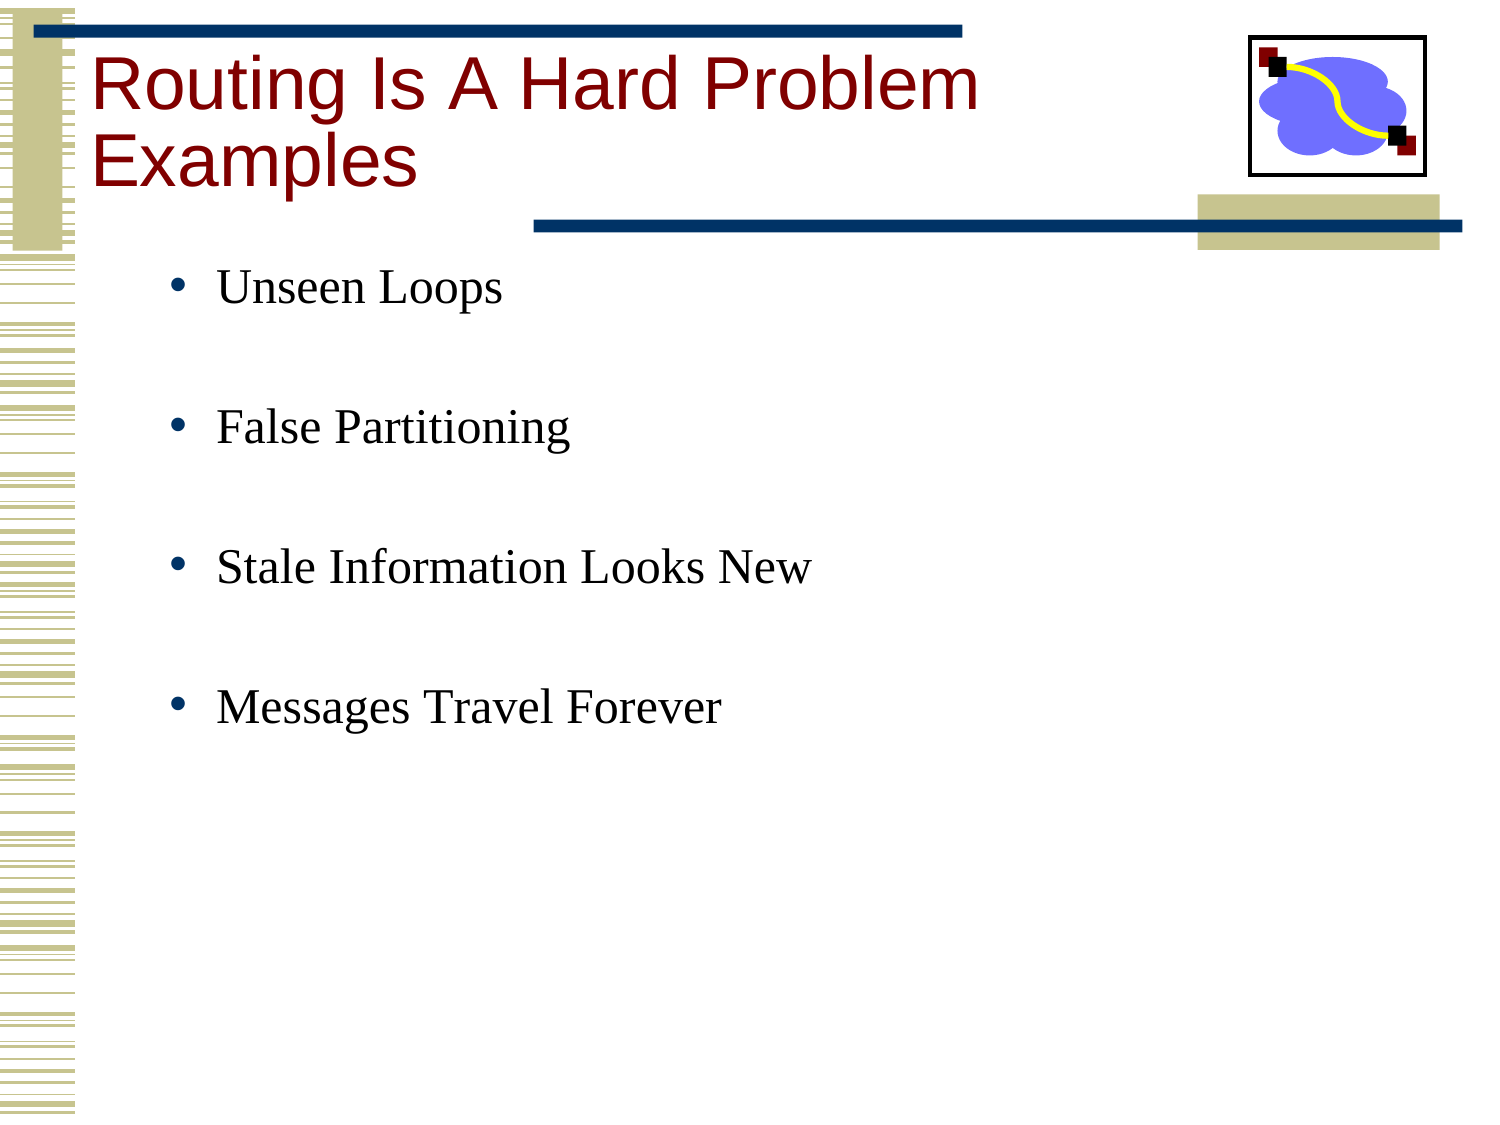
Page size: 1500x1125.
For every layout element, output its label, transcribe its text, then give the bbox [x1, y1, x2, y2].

title Routing Is A Hard Problem Examples [75, 24, 1463, 225]
text_box Unseen Loops False Partitioning Stale Information Looks New Messages Travel Forever [75, 202, 1443, 991]
